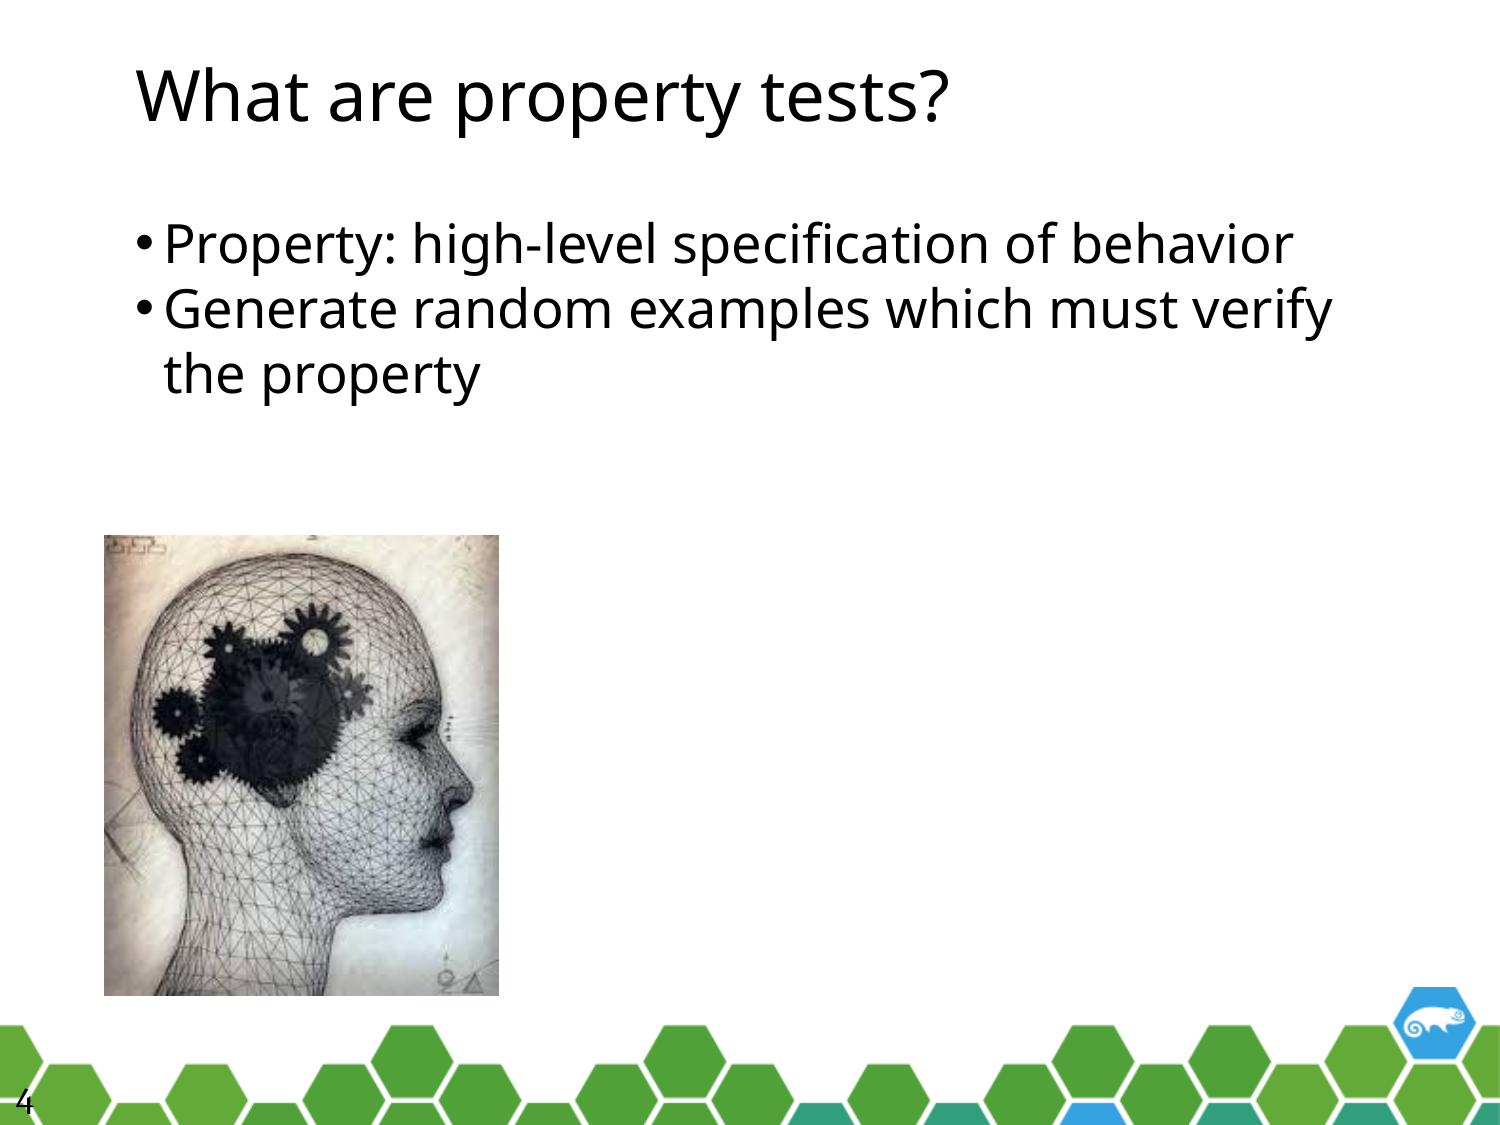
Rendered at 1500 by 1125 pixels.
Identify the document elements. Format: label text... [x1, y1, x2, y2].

text_box Property: high-level specification of behavior Generate random examples which must verify the property [134, 208, 1371, 862]
text_box What are property tests? [134, 12, 1371, 175]
picture [0, 535, 1500, 1125]
